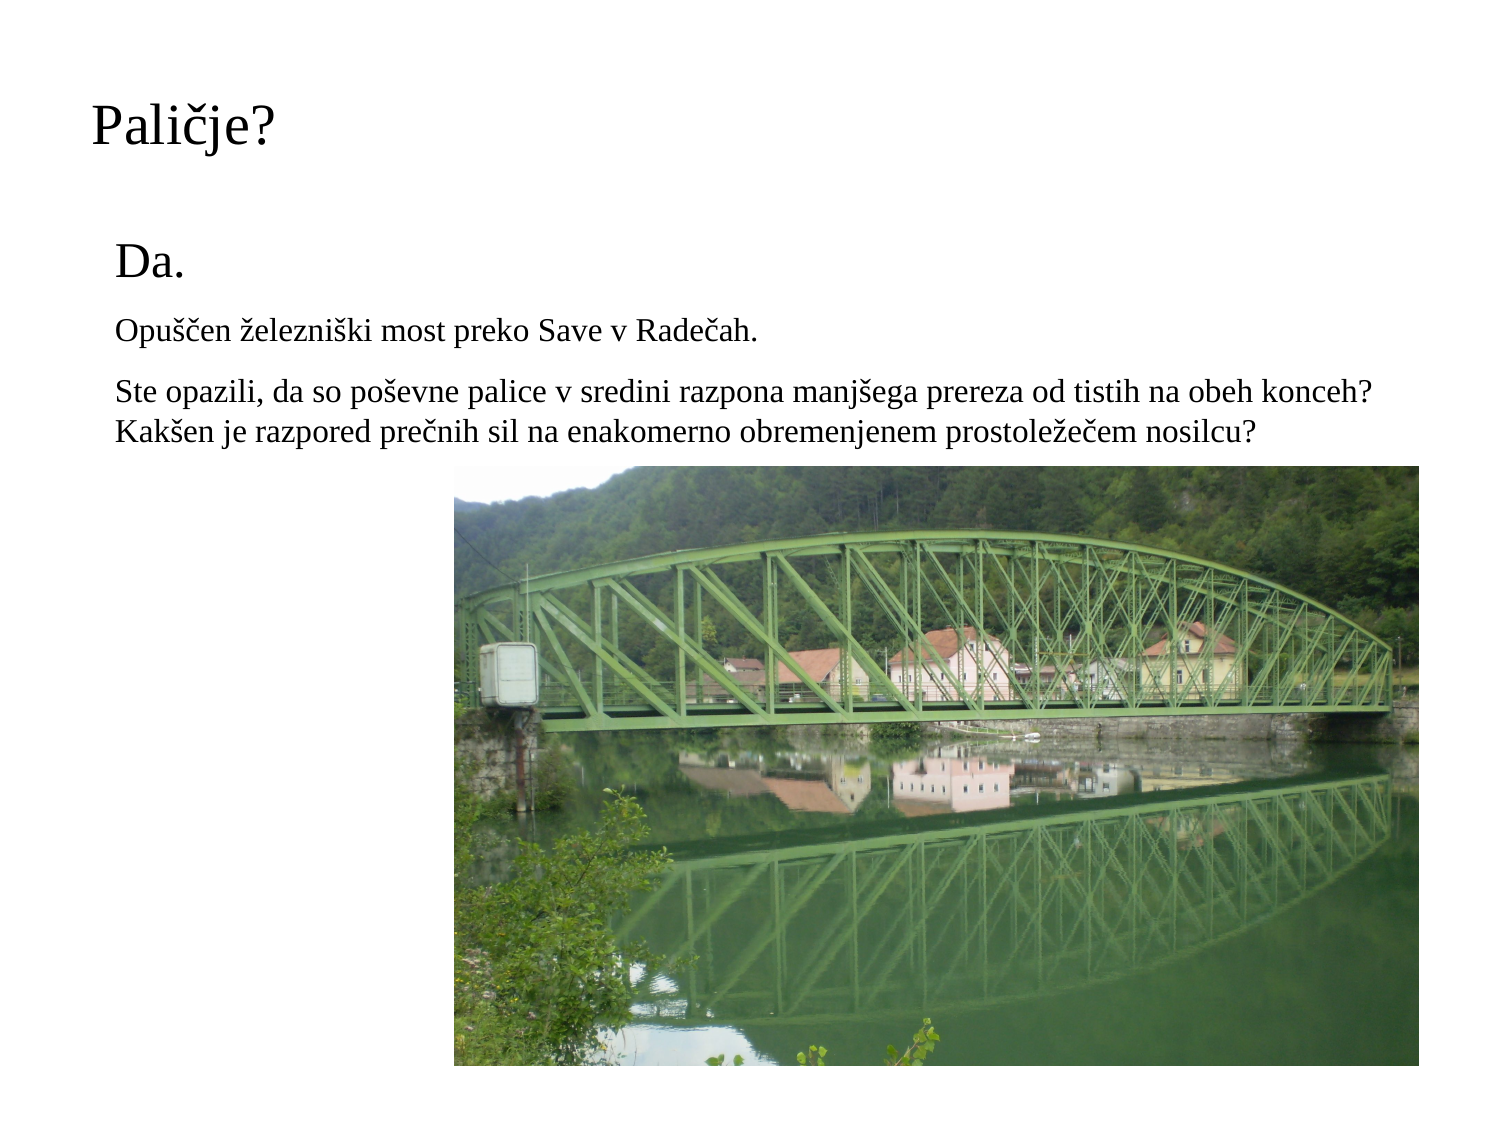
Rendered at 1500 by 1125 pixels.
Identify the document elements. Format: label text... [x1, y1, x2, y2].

picture [454, 466, 1419, 1066]
text_box Paličje? [76, 78, 455, 164]
text_box Da. Opuščen železniški most preko Save v Radečah. Ste opazili, da so poševne palice v sredini razpona manjšega prereza od tistih na obeh konceh? Kakšen je razpored prečnih sil na enakomerno obremenjenem prostoležečem nosilcu? [100, 219, 1424, 457]
